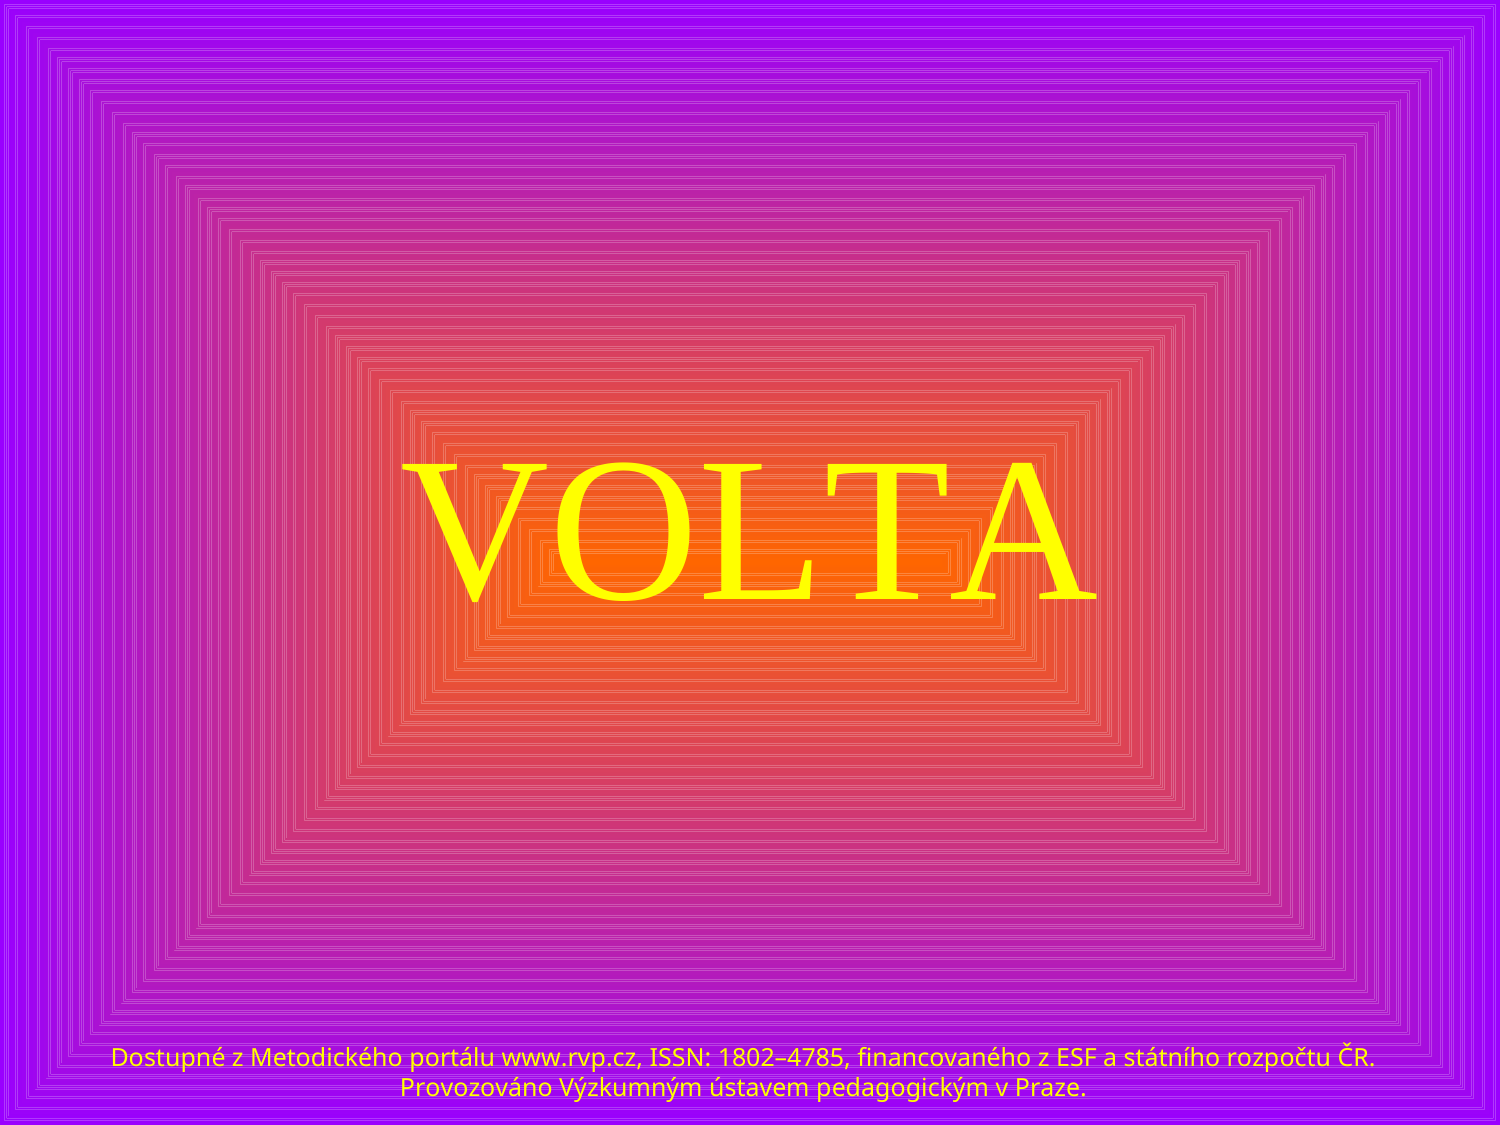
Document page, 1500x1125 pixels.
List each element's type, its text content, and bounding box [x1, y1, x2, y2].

text_box Dostupné z Metodického portálu www.rvp.cz, ISSN: 1802–4785, financovaného z ESF a státního rozpočtu ČR. Provozováno Výzkumným ústavem pedagogickým v Praze. [35, 1041, 1454, 1102]
text_box VOLTA [0, 385, 1500, 649]
